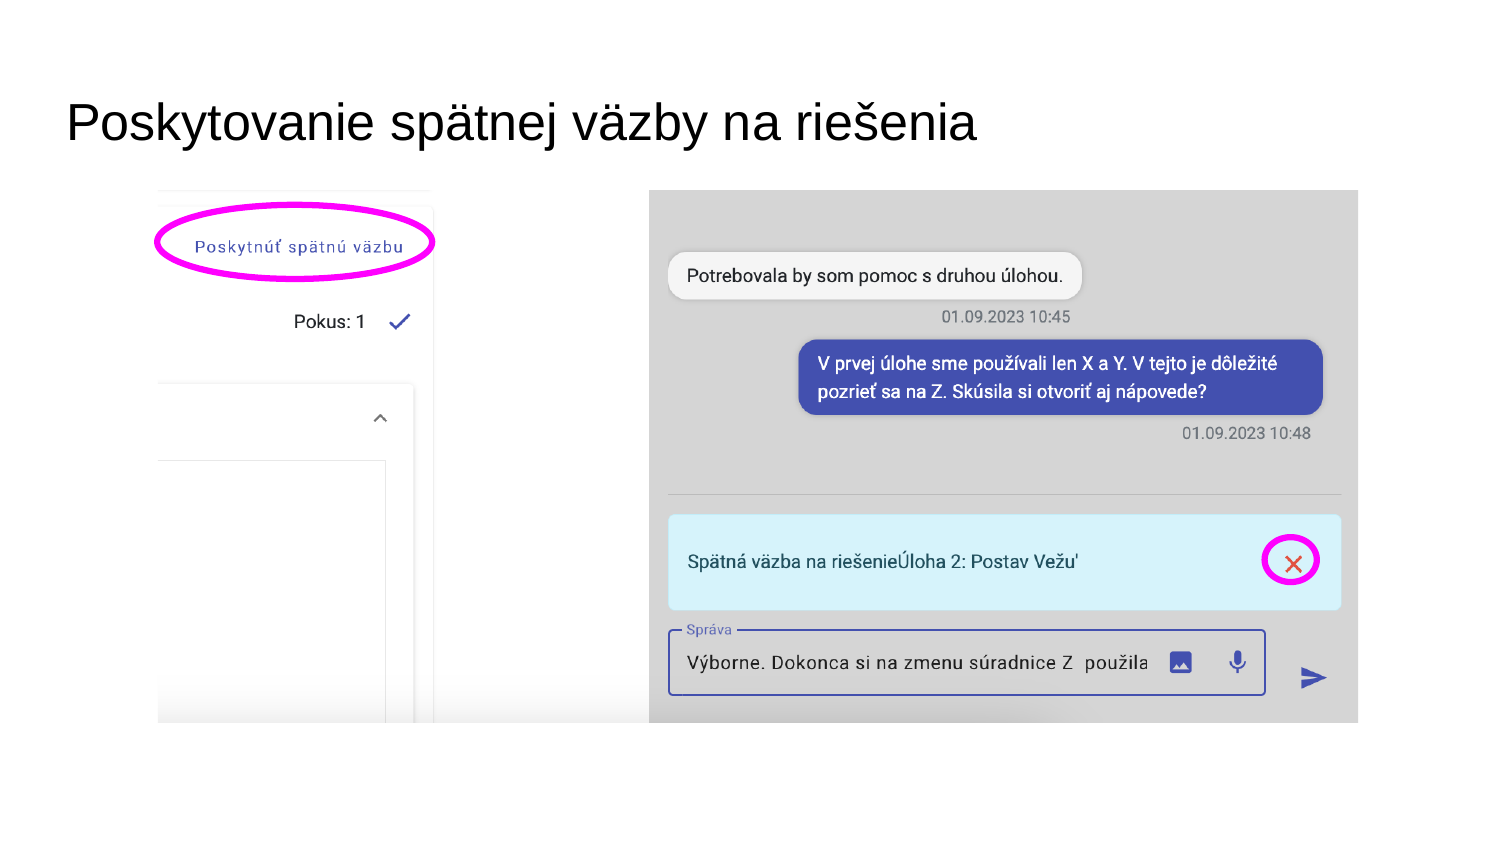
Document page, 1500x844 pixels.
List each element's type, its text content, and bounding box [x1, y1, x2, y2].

picture [161, 208, 428, 275]
picture [157, 190, 1359, 723]
title Poskytovanie spätnej väzby na riešenia [51, 72, 1449, 167]
